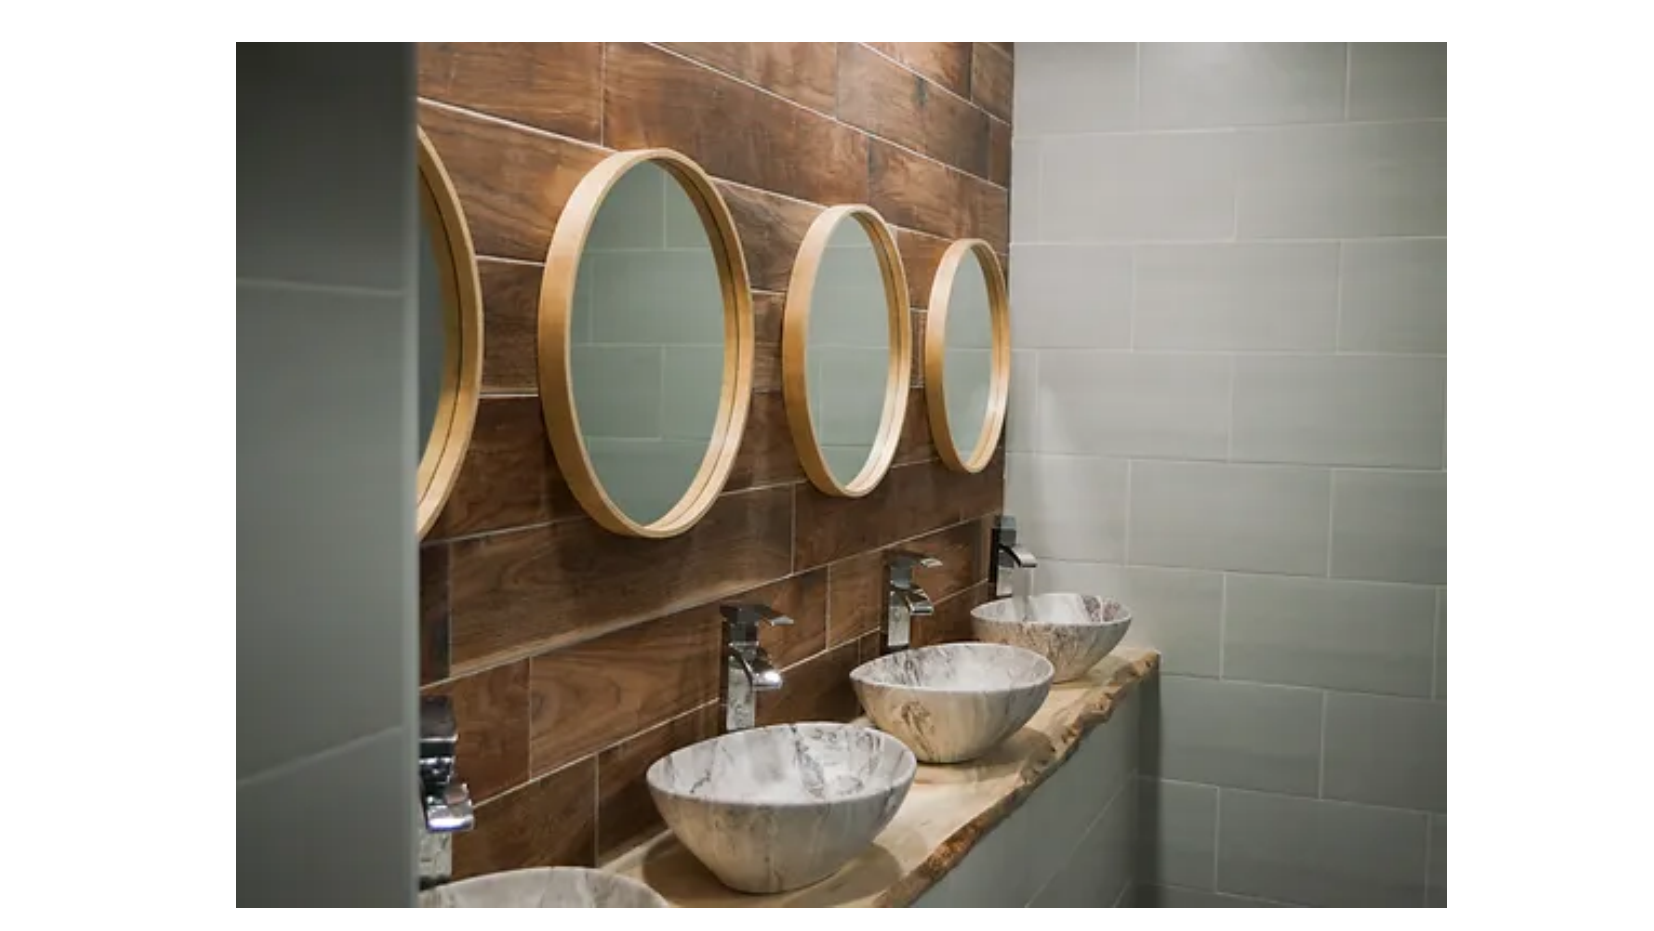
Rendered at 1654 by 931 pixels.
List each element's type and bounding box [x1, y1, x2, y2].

picture [236, 42, 1447, 908]
